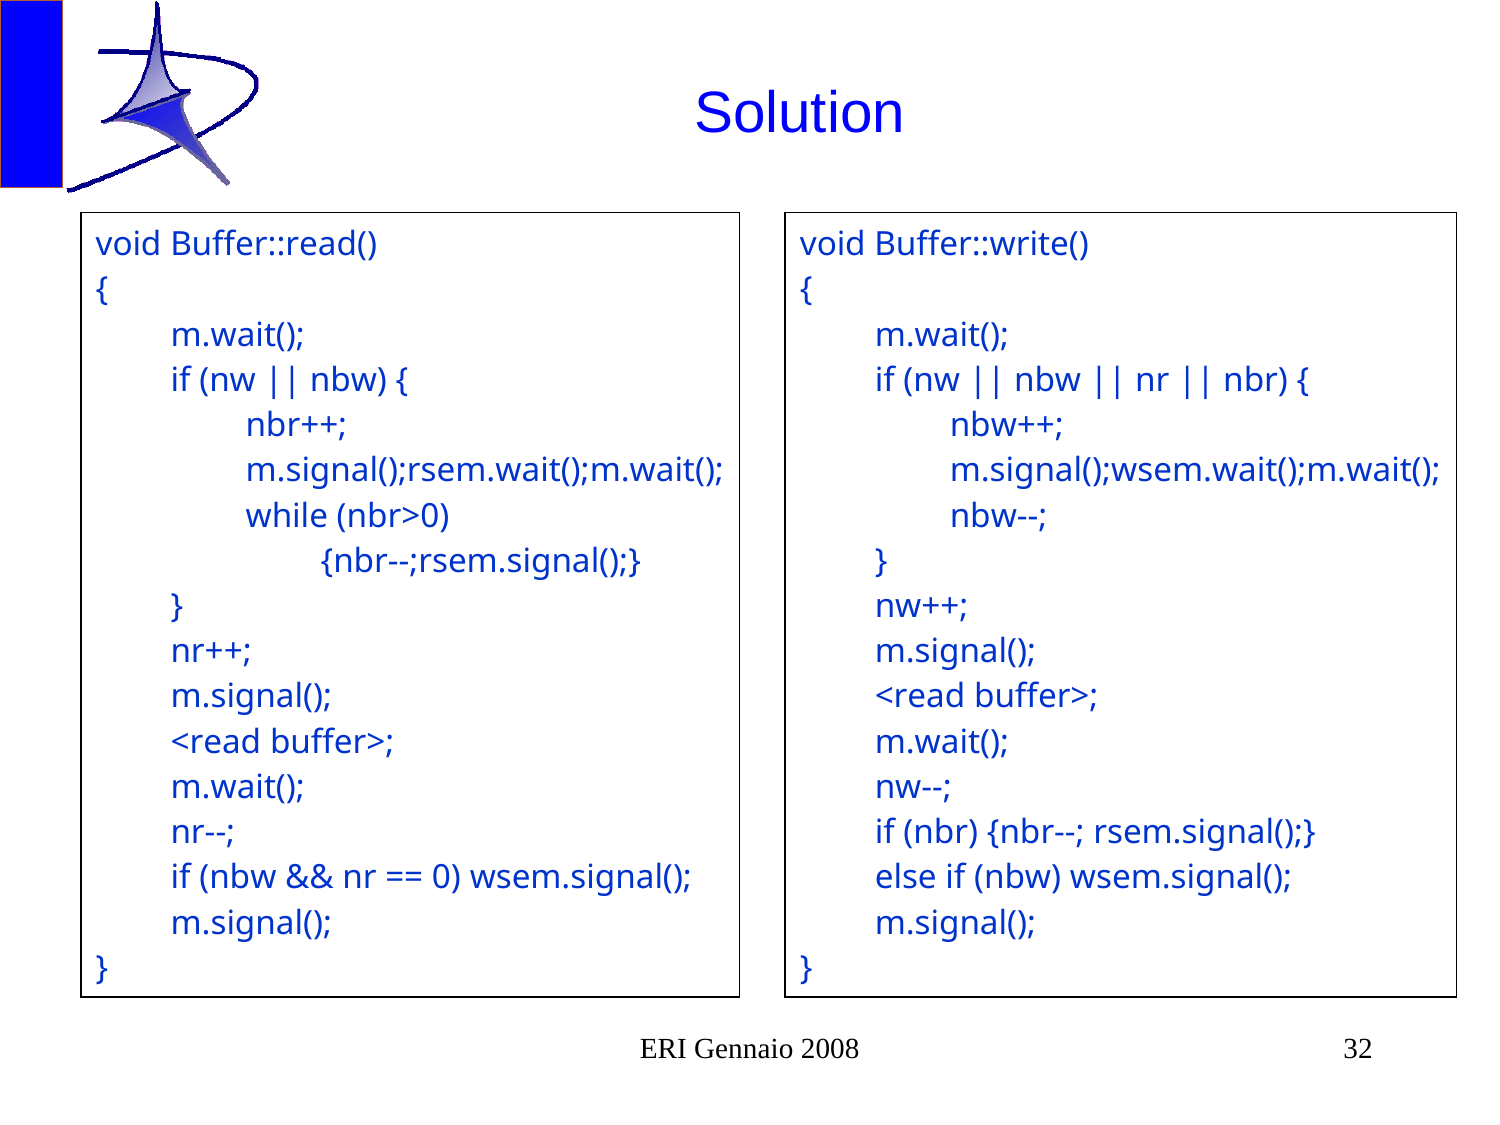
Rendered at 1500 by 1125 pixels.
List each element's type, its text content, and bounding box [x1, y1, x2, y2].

text_box void Buffer::read()‏ { m.wait(); if (nw || nbw) { nbr++; m.signal();rsem.wait();m.wait(); while (nbr>0) {nbr--;rsem.signal();} } nr++; m.signal(); <read buffer>; m.wait(); nr--; if (nbw && nr == 0) wsem.signal(); m.signal(); } [80, 212, 740, 997]
text_box void Buffer::write()‏ { m.wait(); if (nw || nbw || nr || nbr) { nbw++; m.signal();wsem.wait();m.wait(); nbw--; } nw++; m.signal(); <read buffer>; m.wait(); nw--; if (nbr) {nbr--; rsem.signal();} else if (nbw) wsem.signal(); m.signal(); } [785, 212, 1457, 997]
title Solution [174, 62, 1425, 163]
picture [62, 0, 263, 197]
